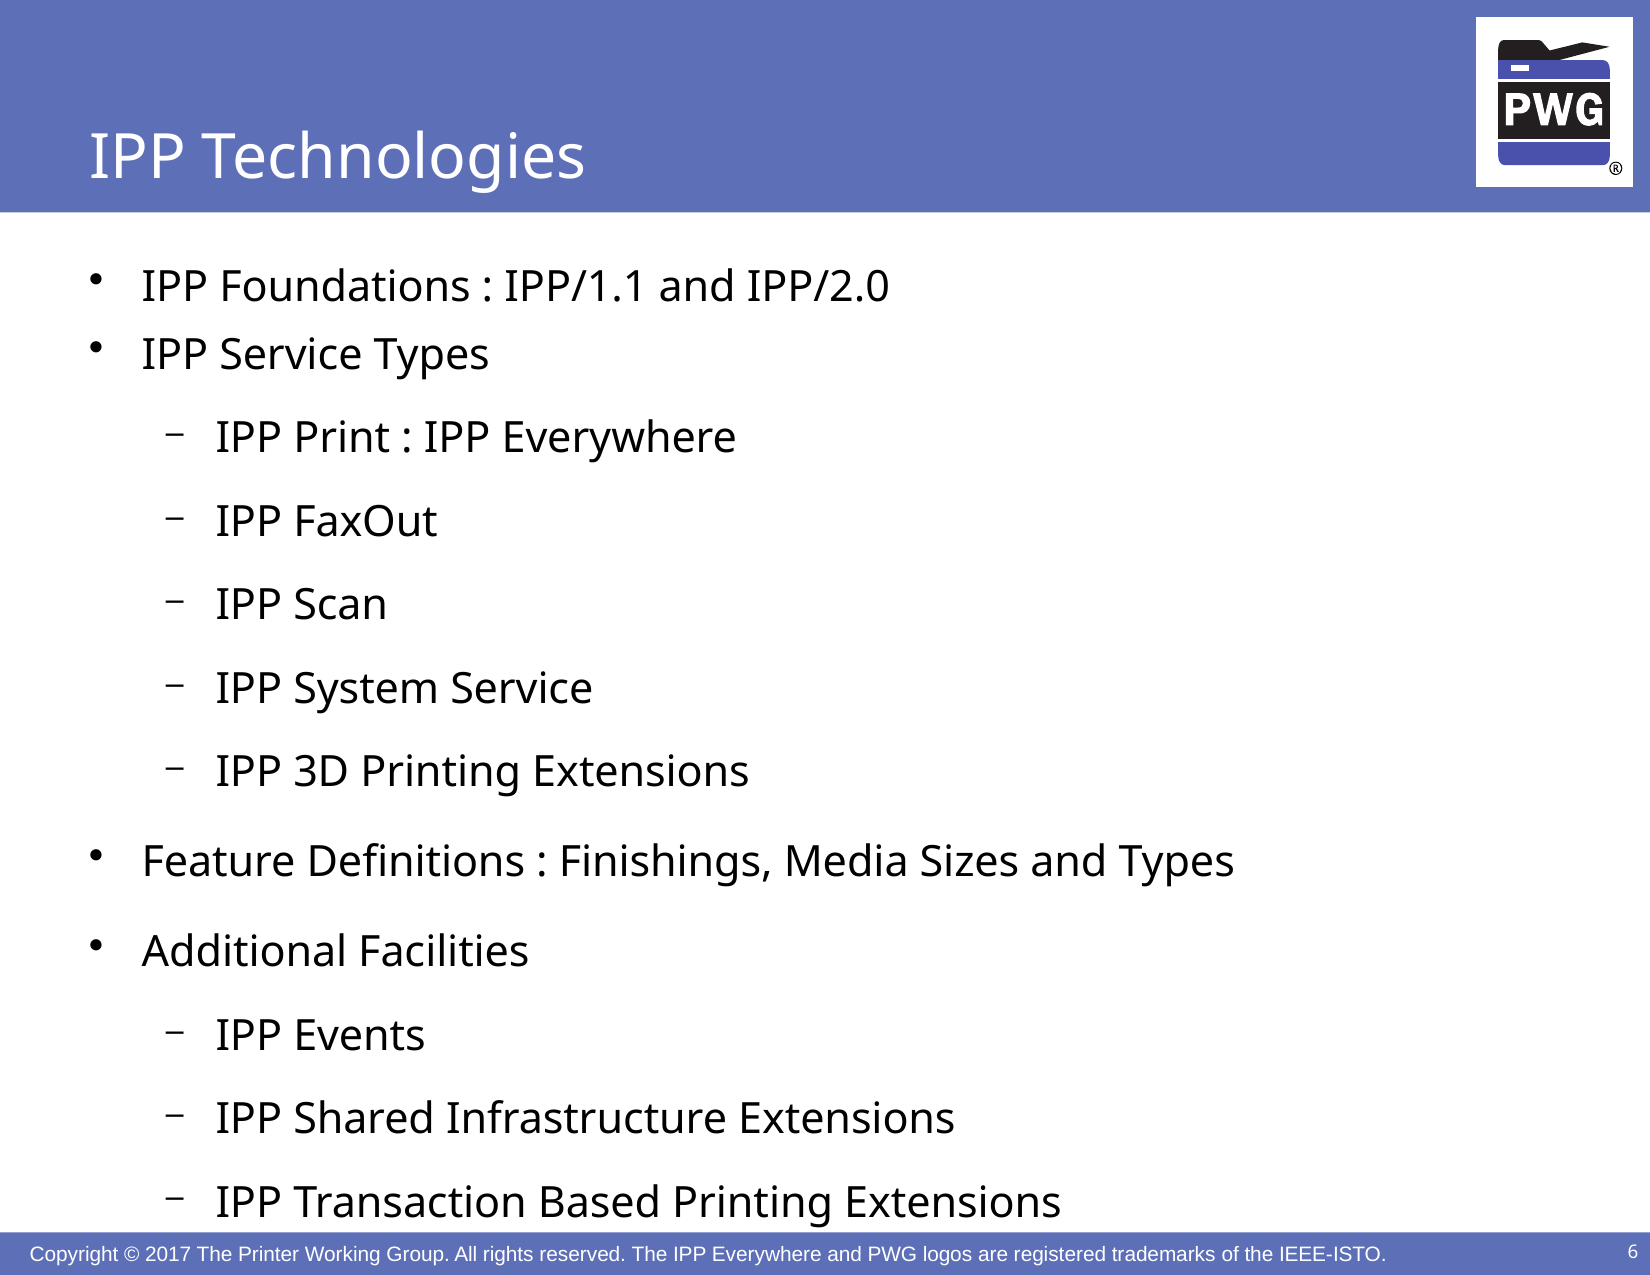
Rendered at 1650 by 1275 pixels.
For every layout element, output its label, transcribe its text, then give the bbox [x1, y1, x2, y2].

title IPP Technologies [82, 8, 1449, 198]
list IPP Foundations : IPP/1.1 and IPP/2.0 IPP Service Types IPP Print : IPP Everywhere IPP FaxOut IPP Scan IPP System Service IPP 3D Printing Extensions Feature Definitions : Finishings, Media Sizes and Types Additional Facilities IPP Events IPP Shared Infrastructure Extensions IPP Transaction Based Printing Extensions [82, 254, 1568, 1233]
